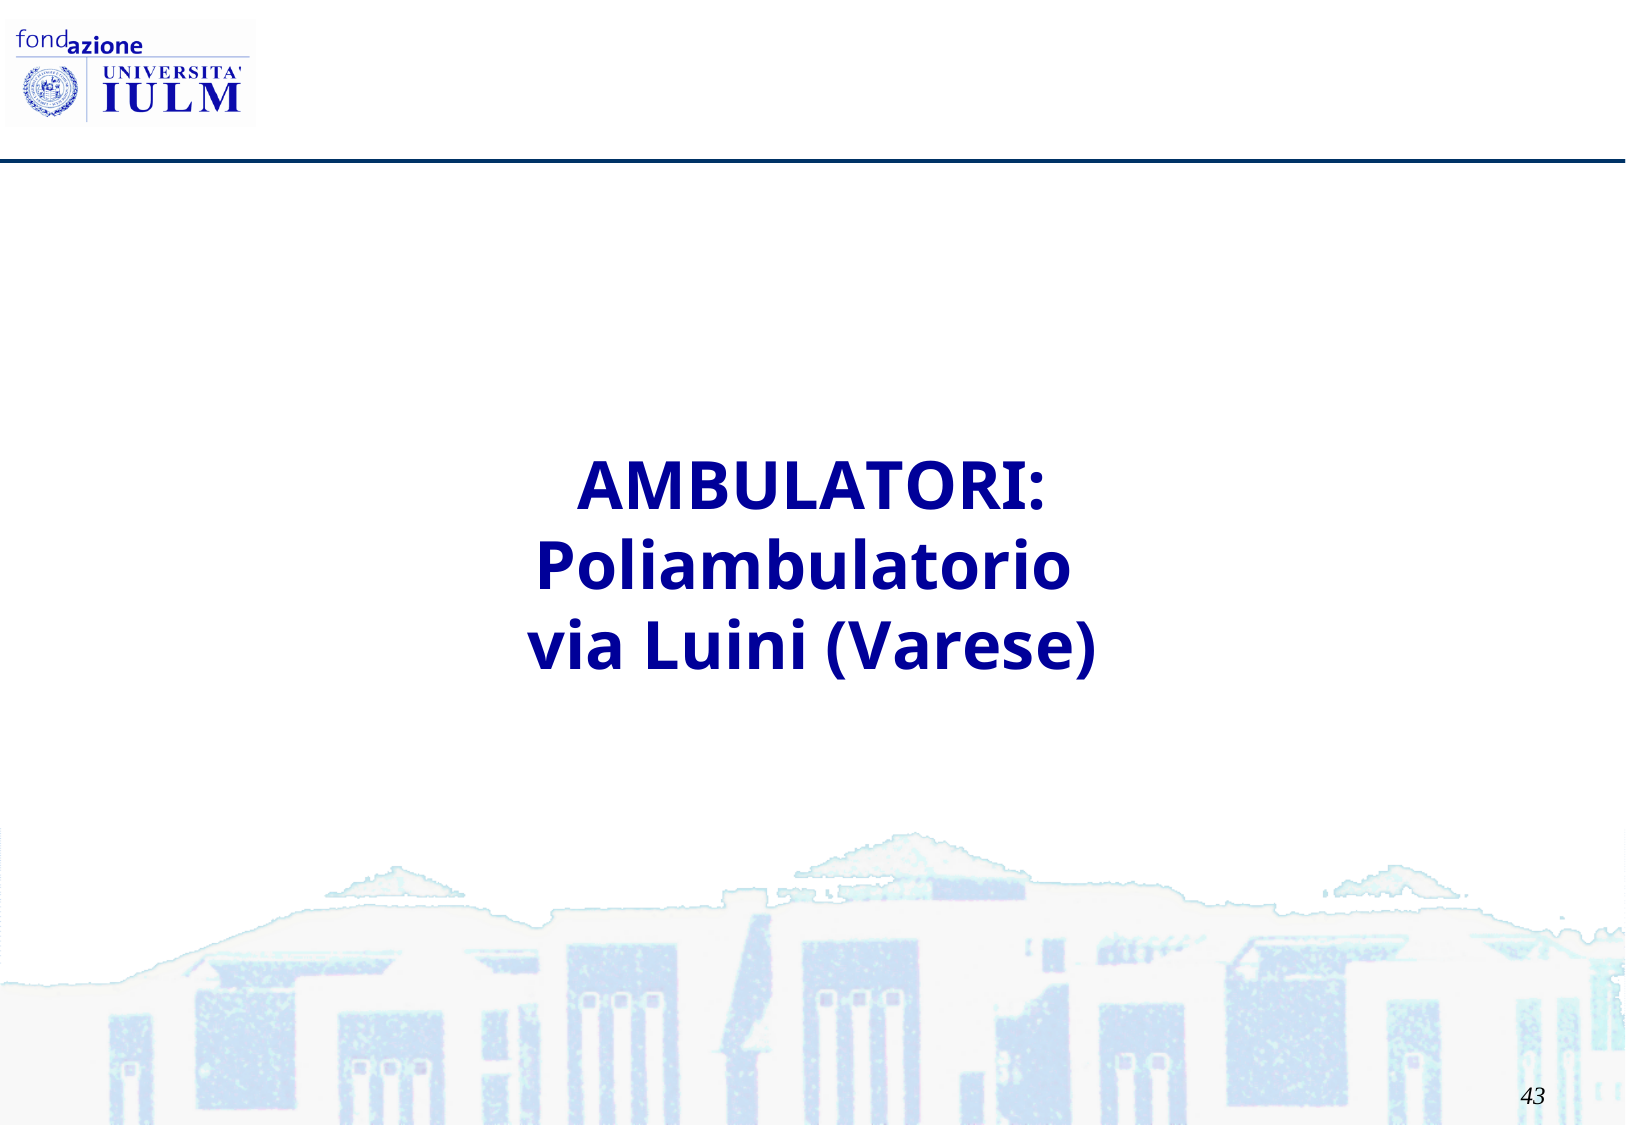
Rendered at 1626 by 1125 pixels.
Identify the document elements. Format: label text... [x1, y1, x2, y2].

picture [5, 19, 256, 127]
text_box AMBULATORI: Poliambulatorio via Luini (Varese) [121, 469, 1504, 657]
